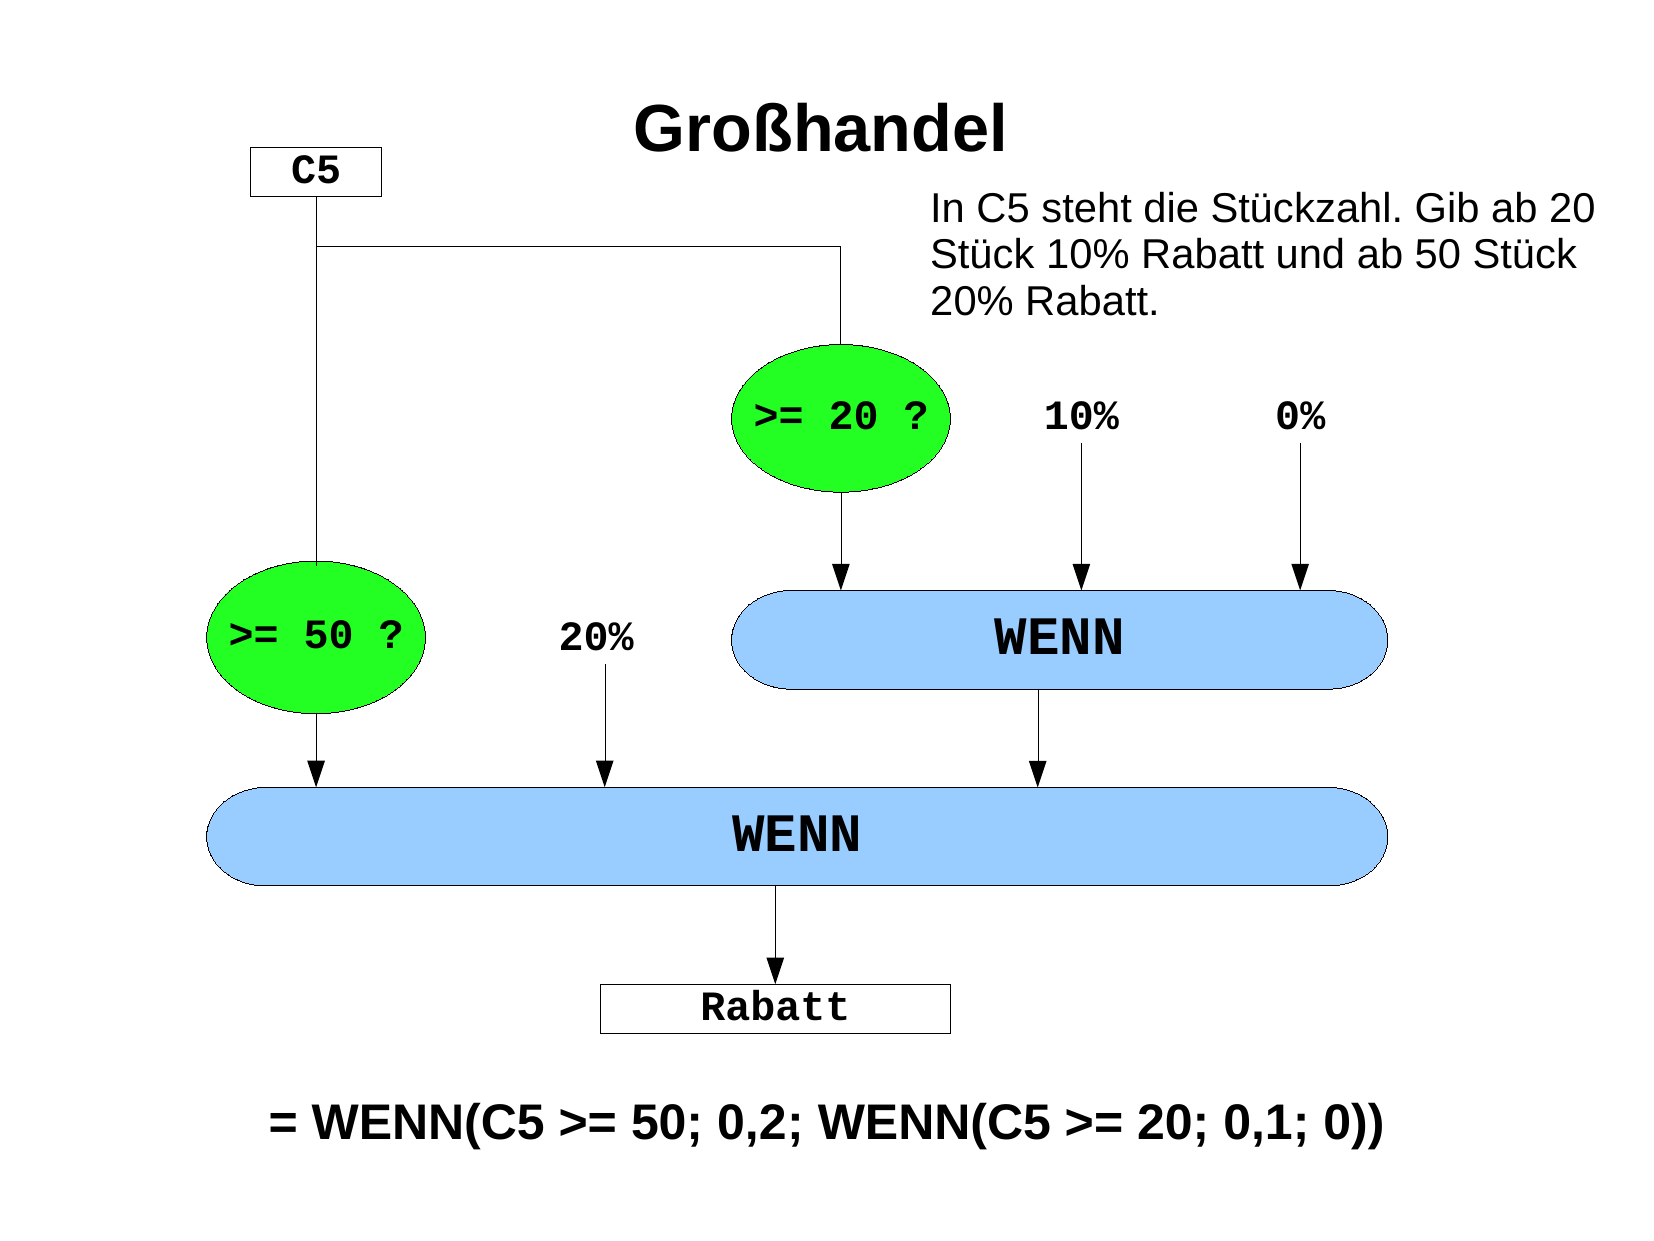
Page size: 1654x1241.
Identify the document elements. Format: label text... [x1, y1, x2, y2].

text_box >= 50 ? [206, 561, 426, 714]
title = WENN(C5 >= 50; 0,2; WENN(C5 >= 20; 0,1; 0)) [29, 1062, 1625, 1182]
text_box WENN [206, 787, 1388, 886]
text_box >= 20 ? [731, 344, 951, 493]
text_box WENN [731, 590, 1388, 690]
text_box C5 [250, 147, 382, 197]
text_box In C5 steht die Stückzahl. Gib ab 20 Stück 10% Rabatt und ab 50 Stück 20% Rabatt. [915, 177, 1625, 333]
text_box 0% [1212, 393, 1388, 444]
text_box 10% [993, 393, 1169, 444]
text_box 20% [512, 615, 680, 665]
title Großhandel [76, 49, 1565, 207]
text_box Rabatt [600, 984, 951, 1034]
